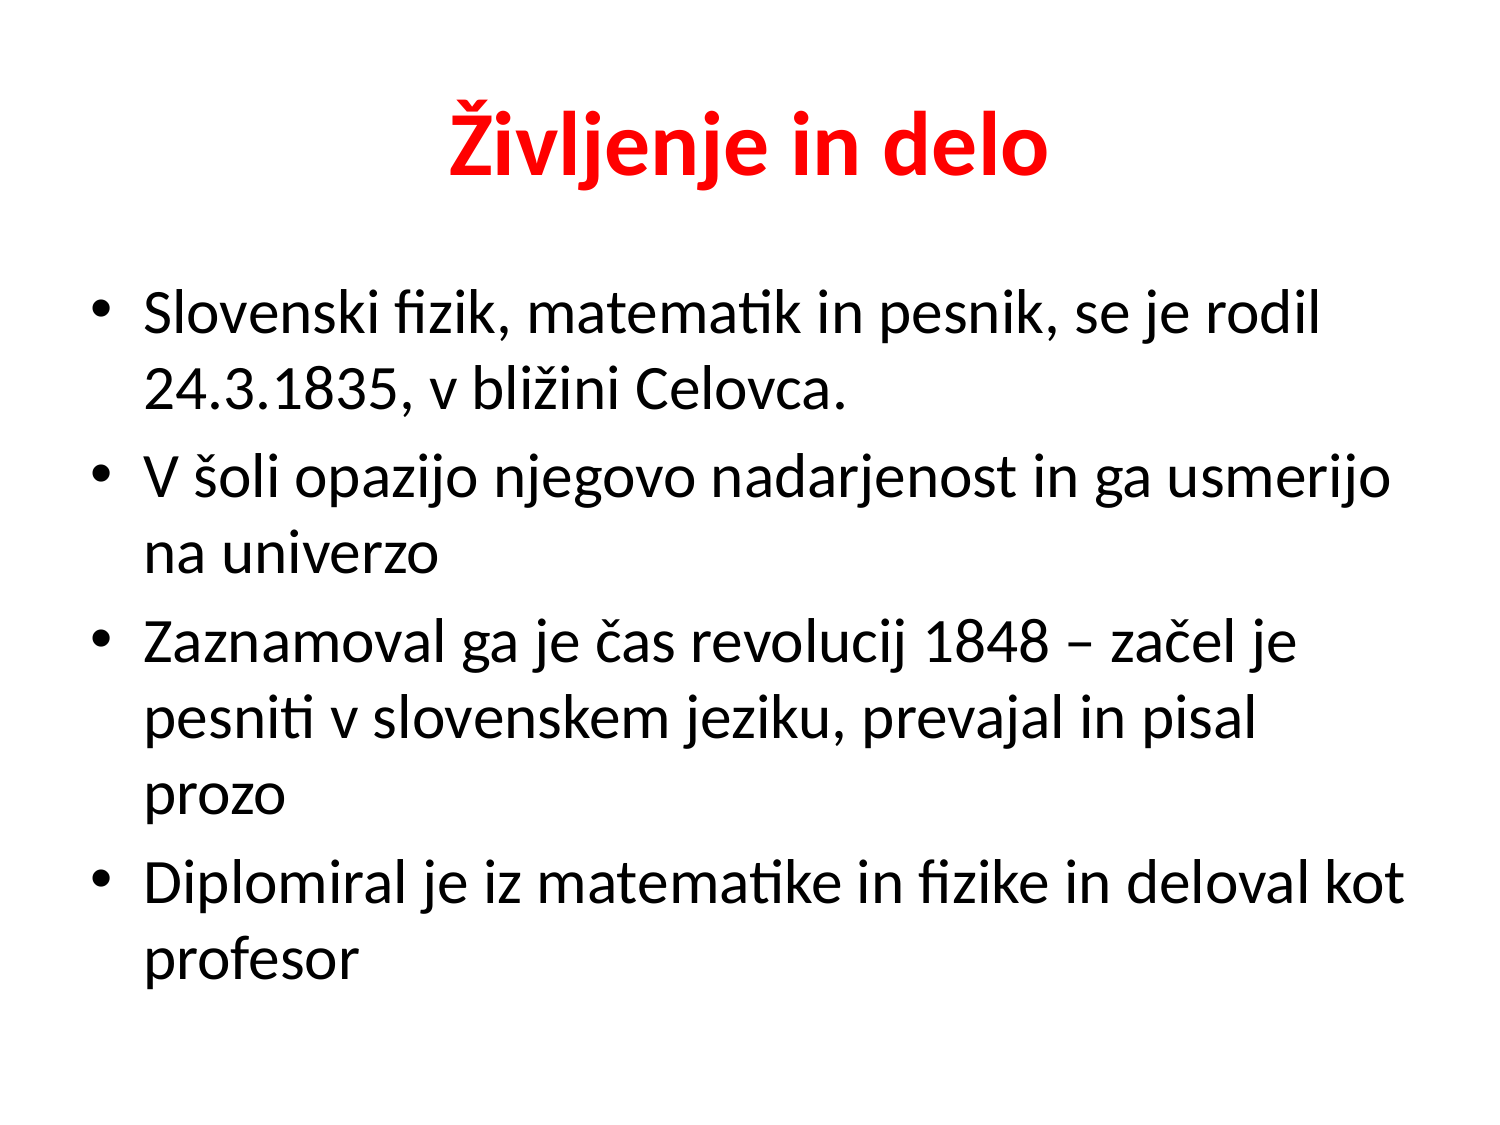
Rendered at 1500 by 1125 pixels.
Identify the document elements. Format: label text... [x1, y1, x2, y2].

title Življenje in delo [75, 45, 1425, 233]
list Slovenski fizik, matematik in pesnik, se je rodil 24.3.1835, v bližini Celovca. V šoli opazijo njegovo nadarjenost in ga usmerijo na univerzo Zaznamoval ga je čas revolucij 1848 – začel je pesniti v slovenskem jeziku, prevajal in pisal prozo Diplomiral je iz matematike in fizike in deloval kot profesor [75, 262, 1425, 1005]
